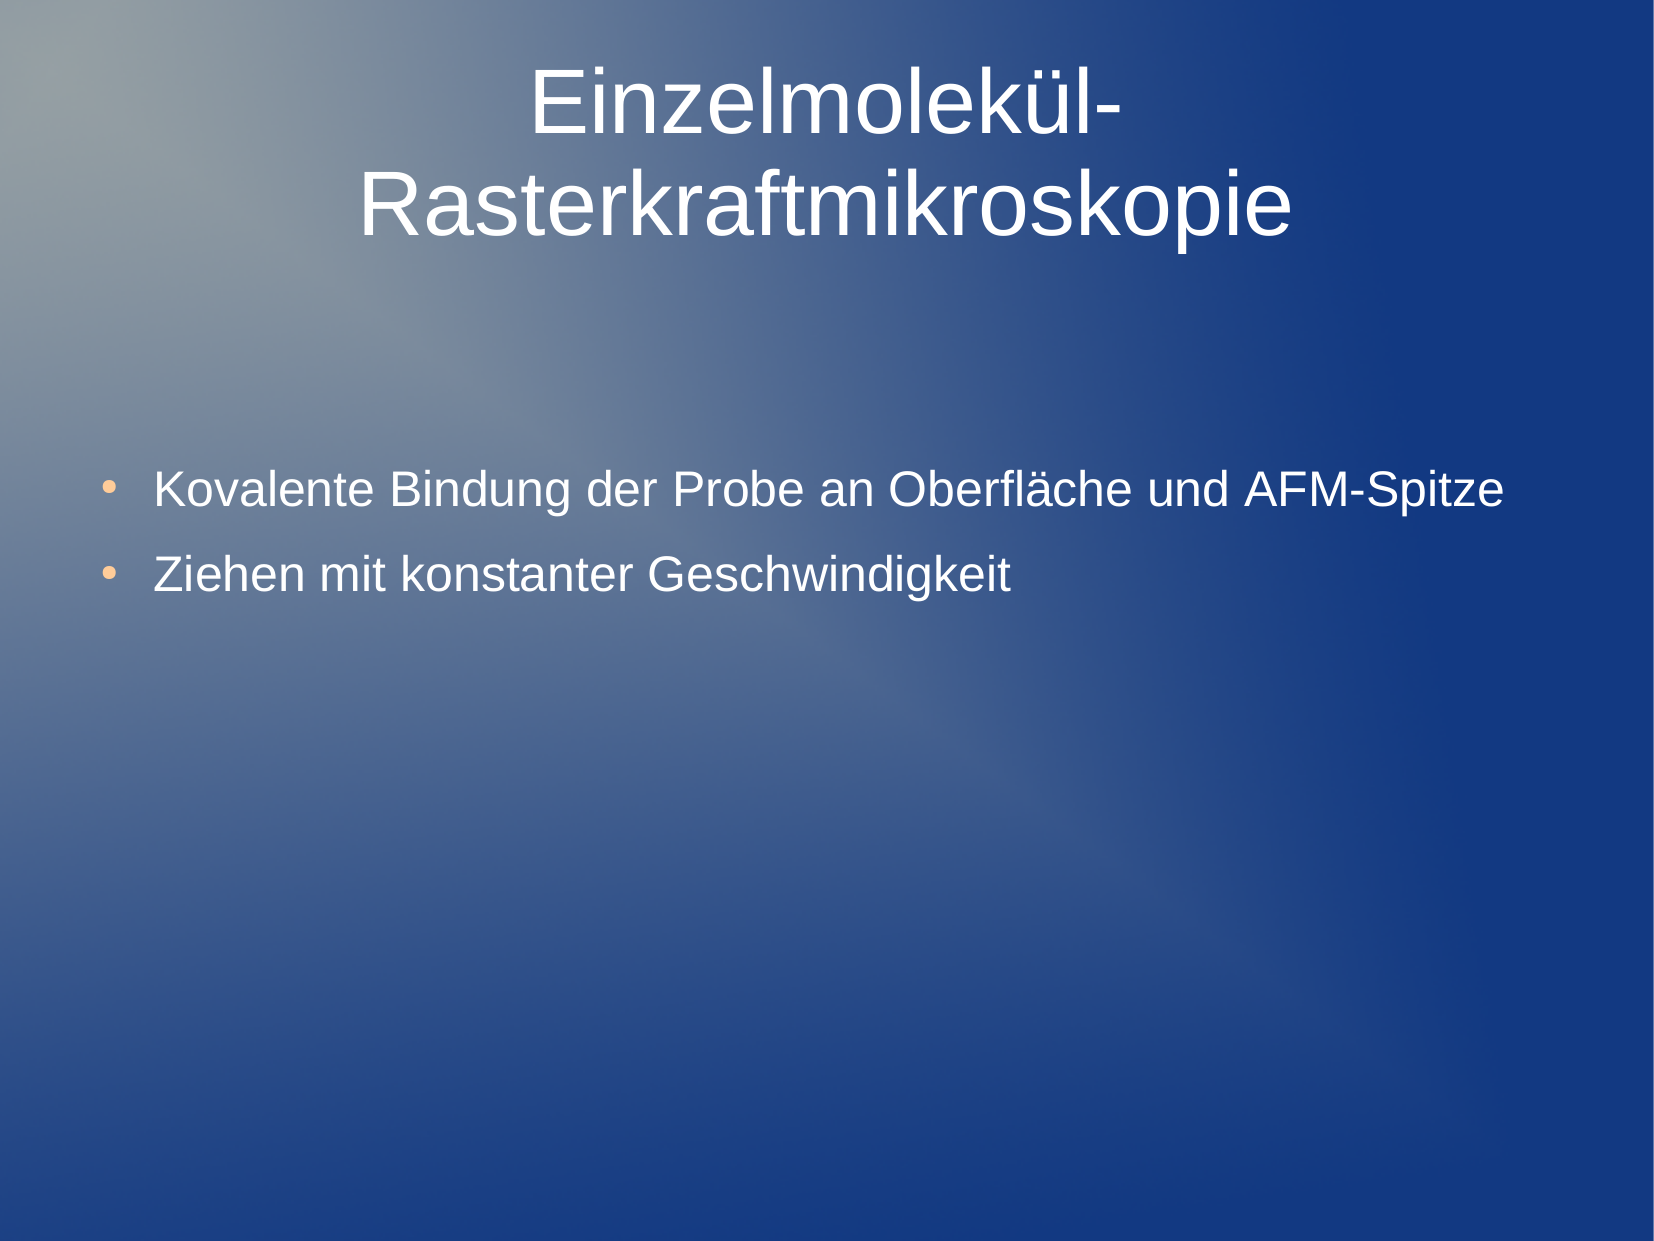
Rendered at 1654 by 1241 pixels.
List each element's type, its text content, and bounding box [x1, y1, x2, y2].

list Kovalente Bindung der Probe an Oberfläche und AFM-Spitze Ziehen mit konstanter Geschwindigkeit [82, 290, 1571, 1109]
picture [0, 0, 1654, 1241]
title Einzelmolekül-Rasterkraftmikroskopie [82, 49, 1571, 257]
